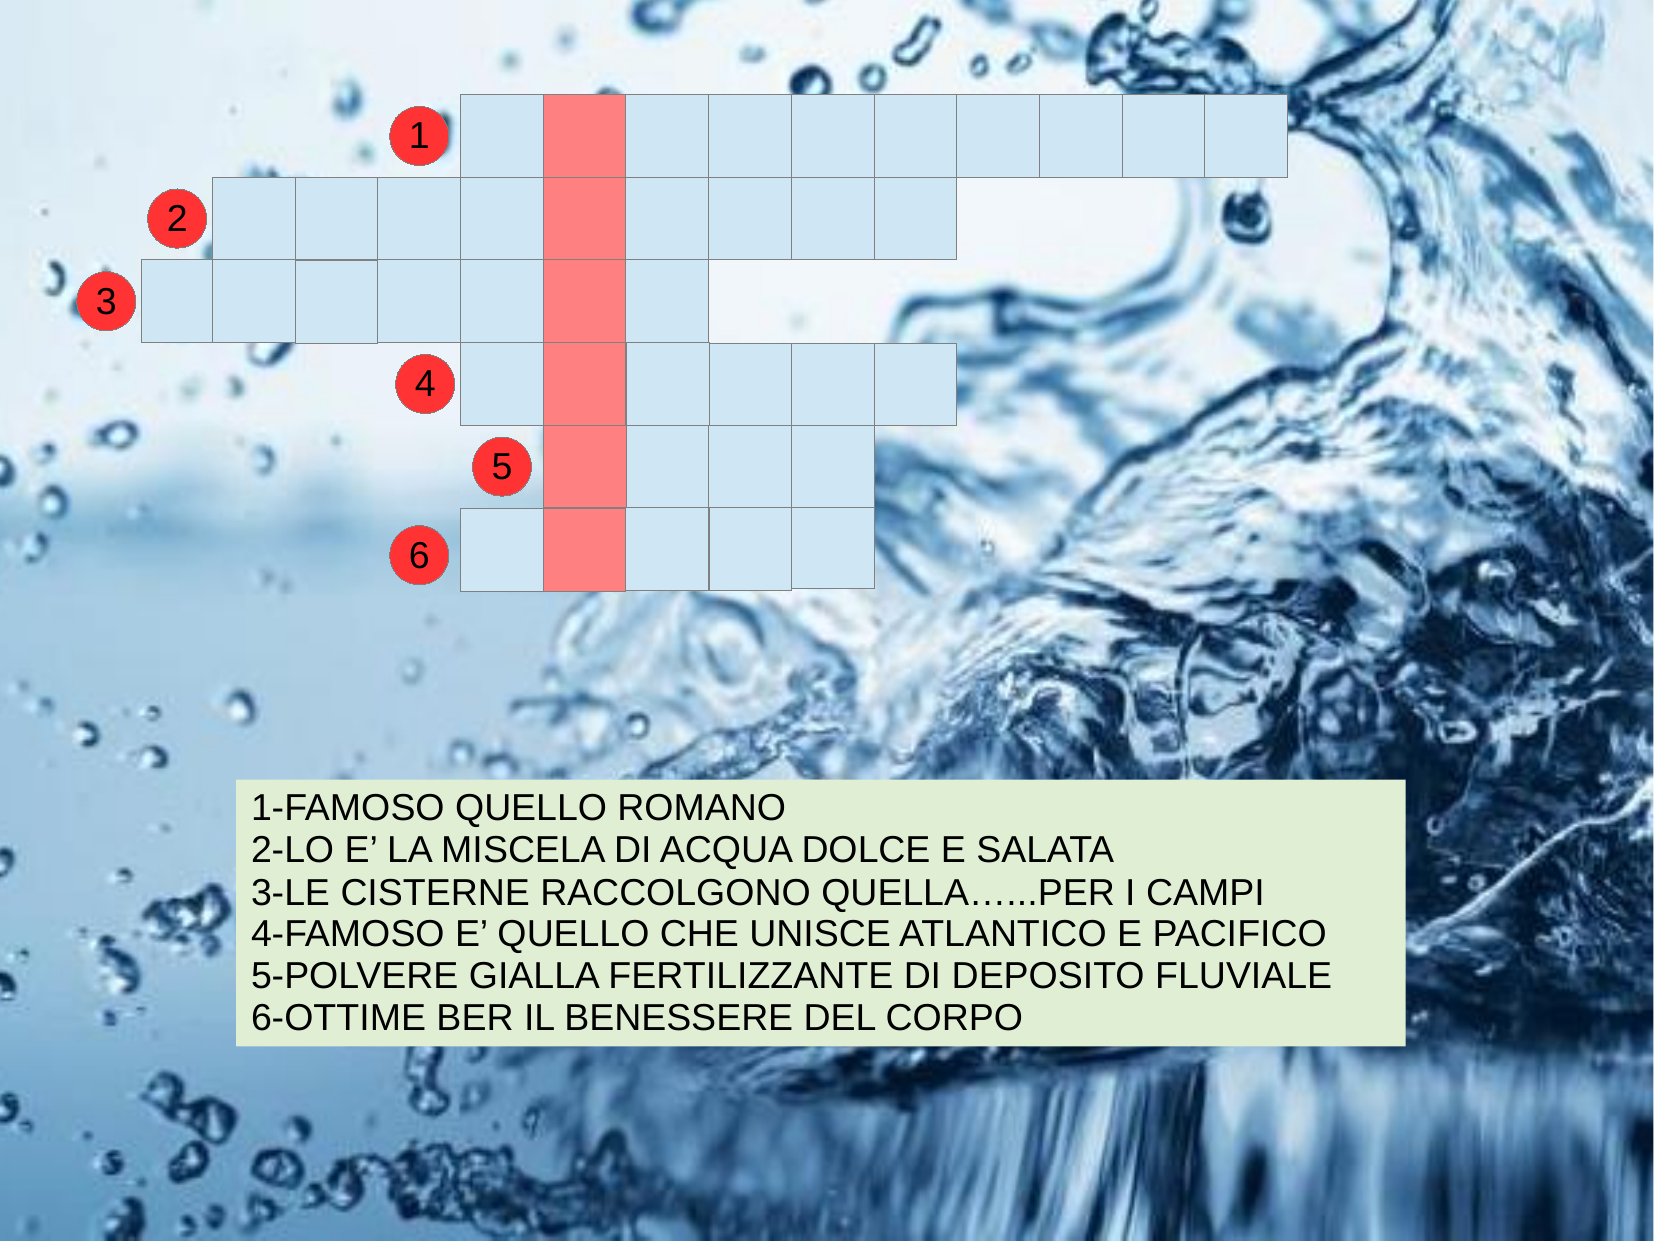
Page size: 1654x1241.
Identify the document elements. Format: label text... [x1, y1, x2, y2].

text_box 1 [389, 106, 449, 166]
text_box 1-FAMOSO QUELLO ROMANO 2-LO E’ LA MISCELA DI ACQUA DOLCE E SALATA 3-LE CISTERNE RACCOLGONO QUELLA…...PER I CAMPI 4-FAMOSO E’ QUELLO CHE UNISCE ATLANTICO E PACIFICO 5-POLVERE GIALLA FERTILIZZANTE DI DEPOSITO FLUVIALE 6-OTTIME BER IL BENESSERE DEL CORPO [236, 779, 1406, 1047]
text_box 5 [472, 437, 532, 497]
picture [0, 0, 1654, 1241]
text_box 4 [395, 354, 455, 414]
text_box 2 [147, 188, 207, 249]
text_box [1393, 153, 1571, 225]
text_box 6 [389, 525, 449, 585]
text_box 3 [76, 271, 136, 331]
text_box [141, 94, 1288, 592]
